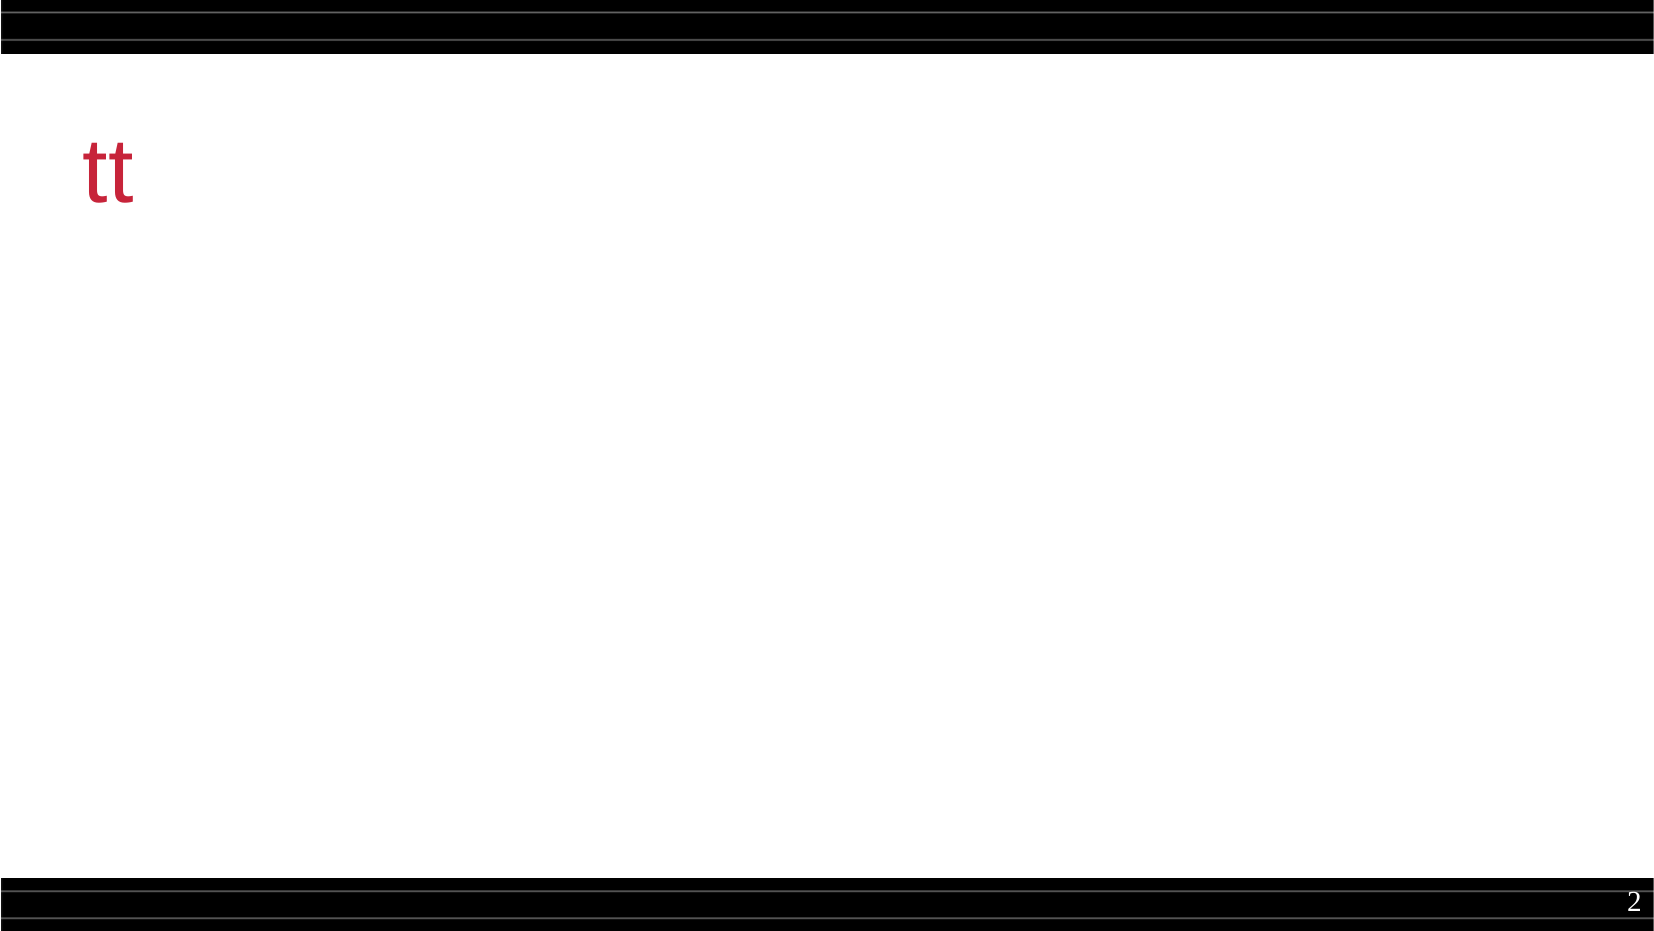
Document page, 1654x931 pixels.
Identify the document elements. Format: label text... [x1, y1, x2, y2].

title tt [82, 92, 1571, 249]
picture [1, 0, 1654, 54]
picture [1, 878, 1654, 931]
